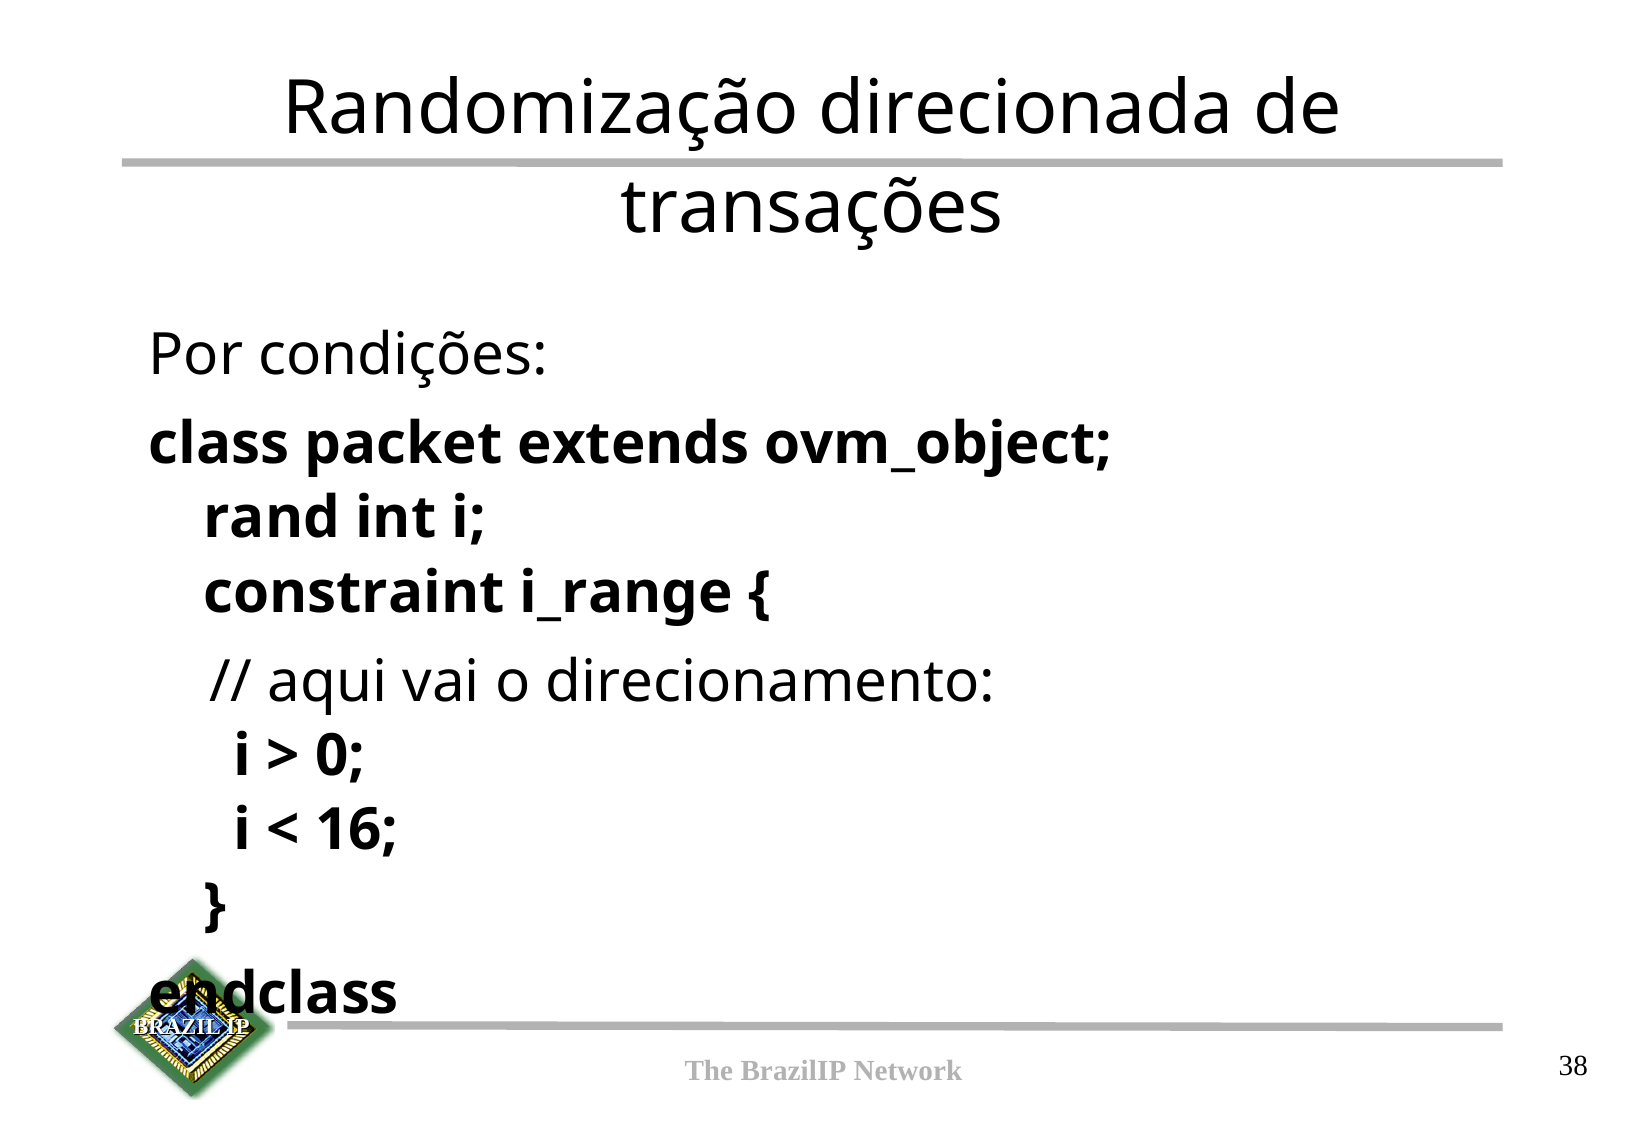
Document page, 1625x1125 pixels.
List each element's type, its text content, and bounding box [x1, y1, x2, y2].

title Randomização direcionada de transações [121, 57, 1503, 249]
picture [108, 953, 275, 1100]
picture [268, 988, 275, 1006]
list Por condições: class packet extends ovm_object; rand int i; constraint i_range { // aqui vai o direcionamento: i > 0; i < 16; } endclass [133, 306, 1500, 968]
